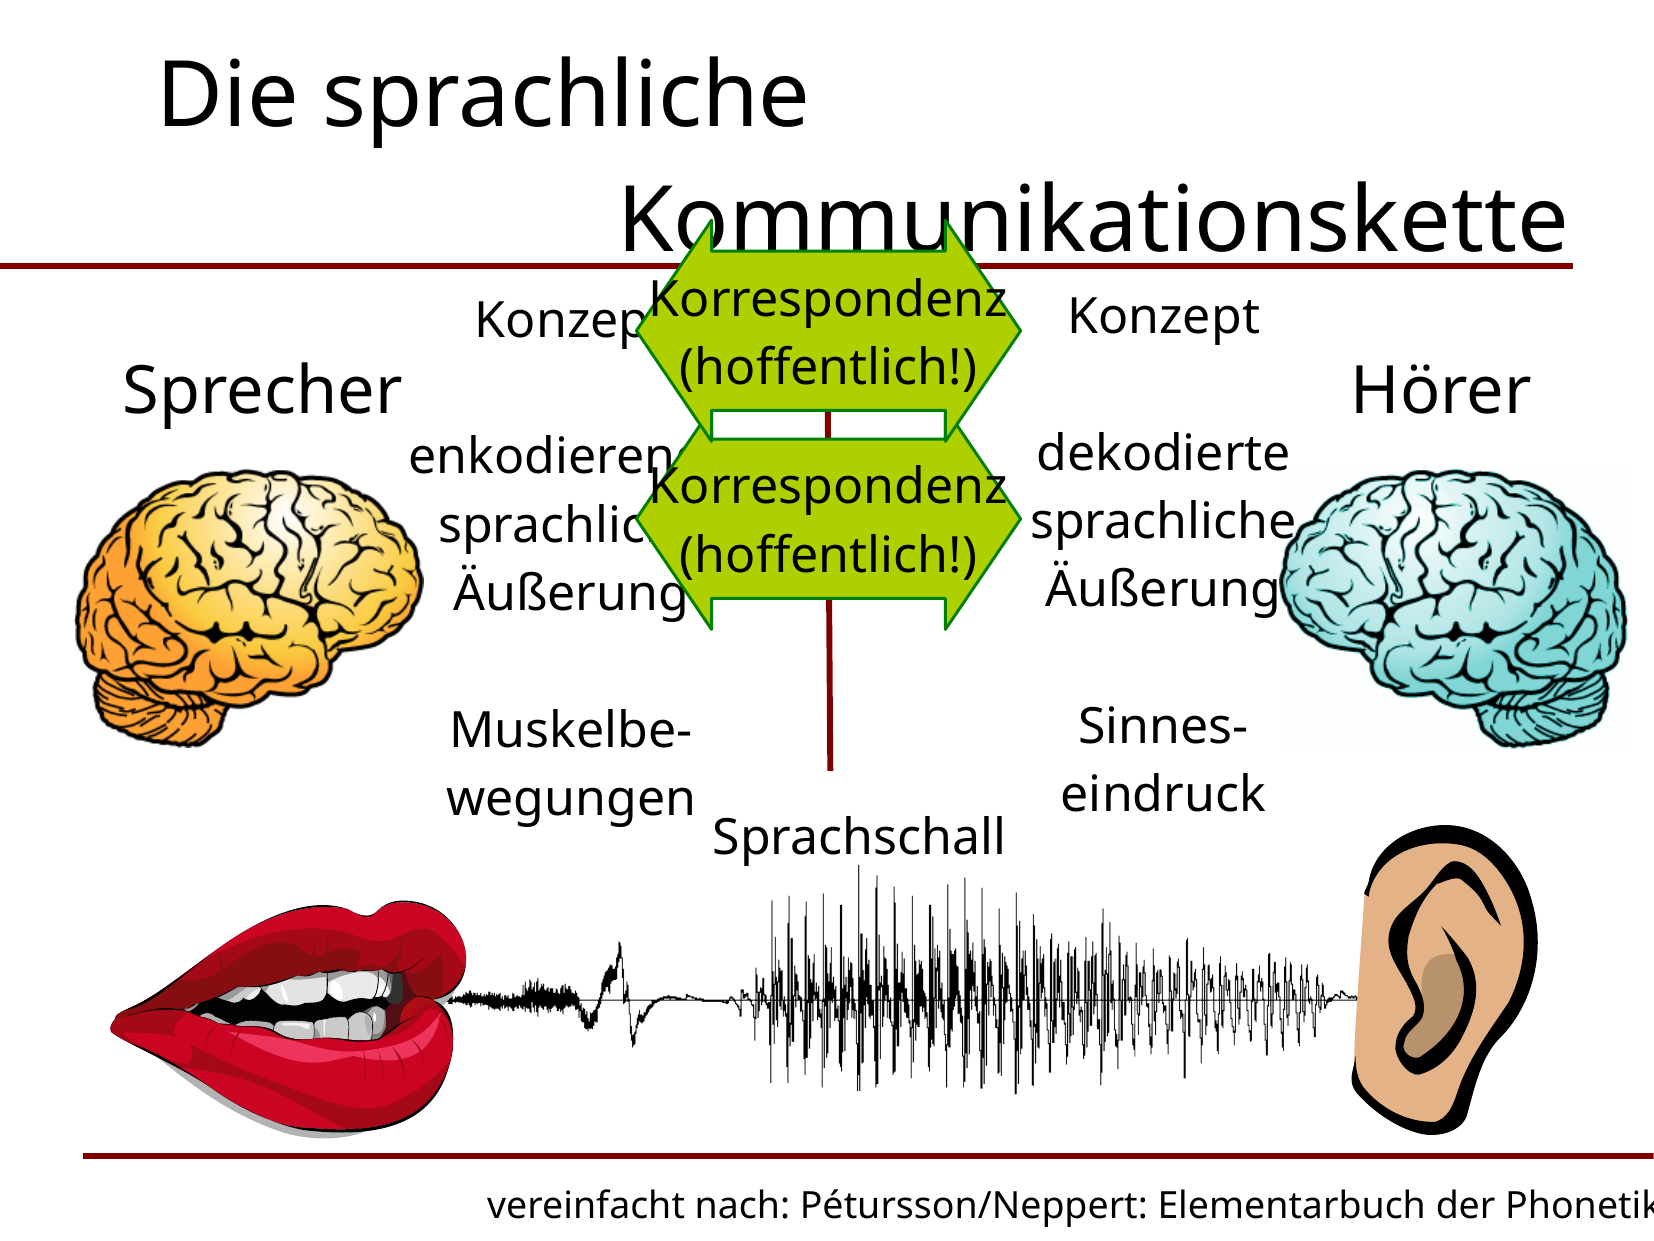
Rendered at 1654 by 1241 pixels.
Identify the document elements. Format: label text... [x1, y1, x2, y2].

text_box Konzept enkodierende sprachliche Äußerung Muskelbe- wegungen [393, 276, 698, 832]
text_box [1351, 825, 1538, 1135]
text_box Konzept dekodierte sprachliche Äußerung Sinnes- eindruck [1015, 273, 1274, 828]
text_box Korrespondenz (hoffentlich!) [636, 425, 1021, 630]
text_box Korrespondenz (hoffentlich!) [636, 220, 1021, 442]
picture [374, 857, 1378, 1114]
text_box Sprachschall [697, 793, 980, 876]
text_box [110, 900, 467, 1139]
text_box vereinfacht nach: Pétursson/Neppert: Elementarbuch der Phonetik, 1996. [472, 1171, 1605, 1237]
title Die sprachliche Kommunikationskette [82, 42, 1571, 264]
text_box Sprecher [107, 334, 387, 430]
picture [1279, 469, 1630, 750]
picture [1279, 514, 1289, 522]
picture [74, 469, 393, 748]
text_box Hörer [1335, 334, 1523, 430]
